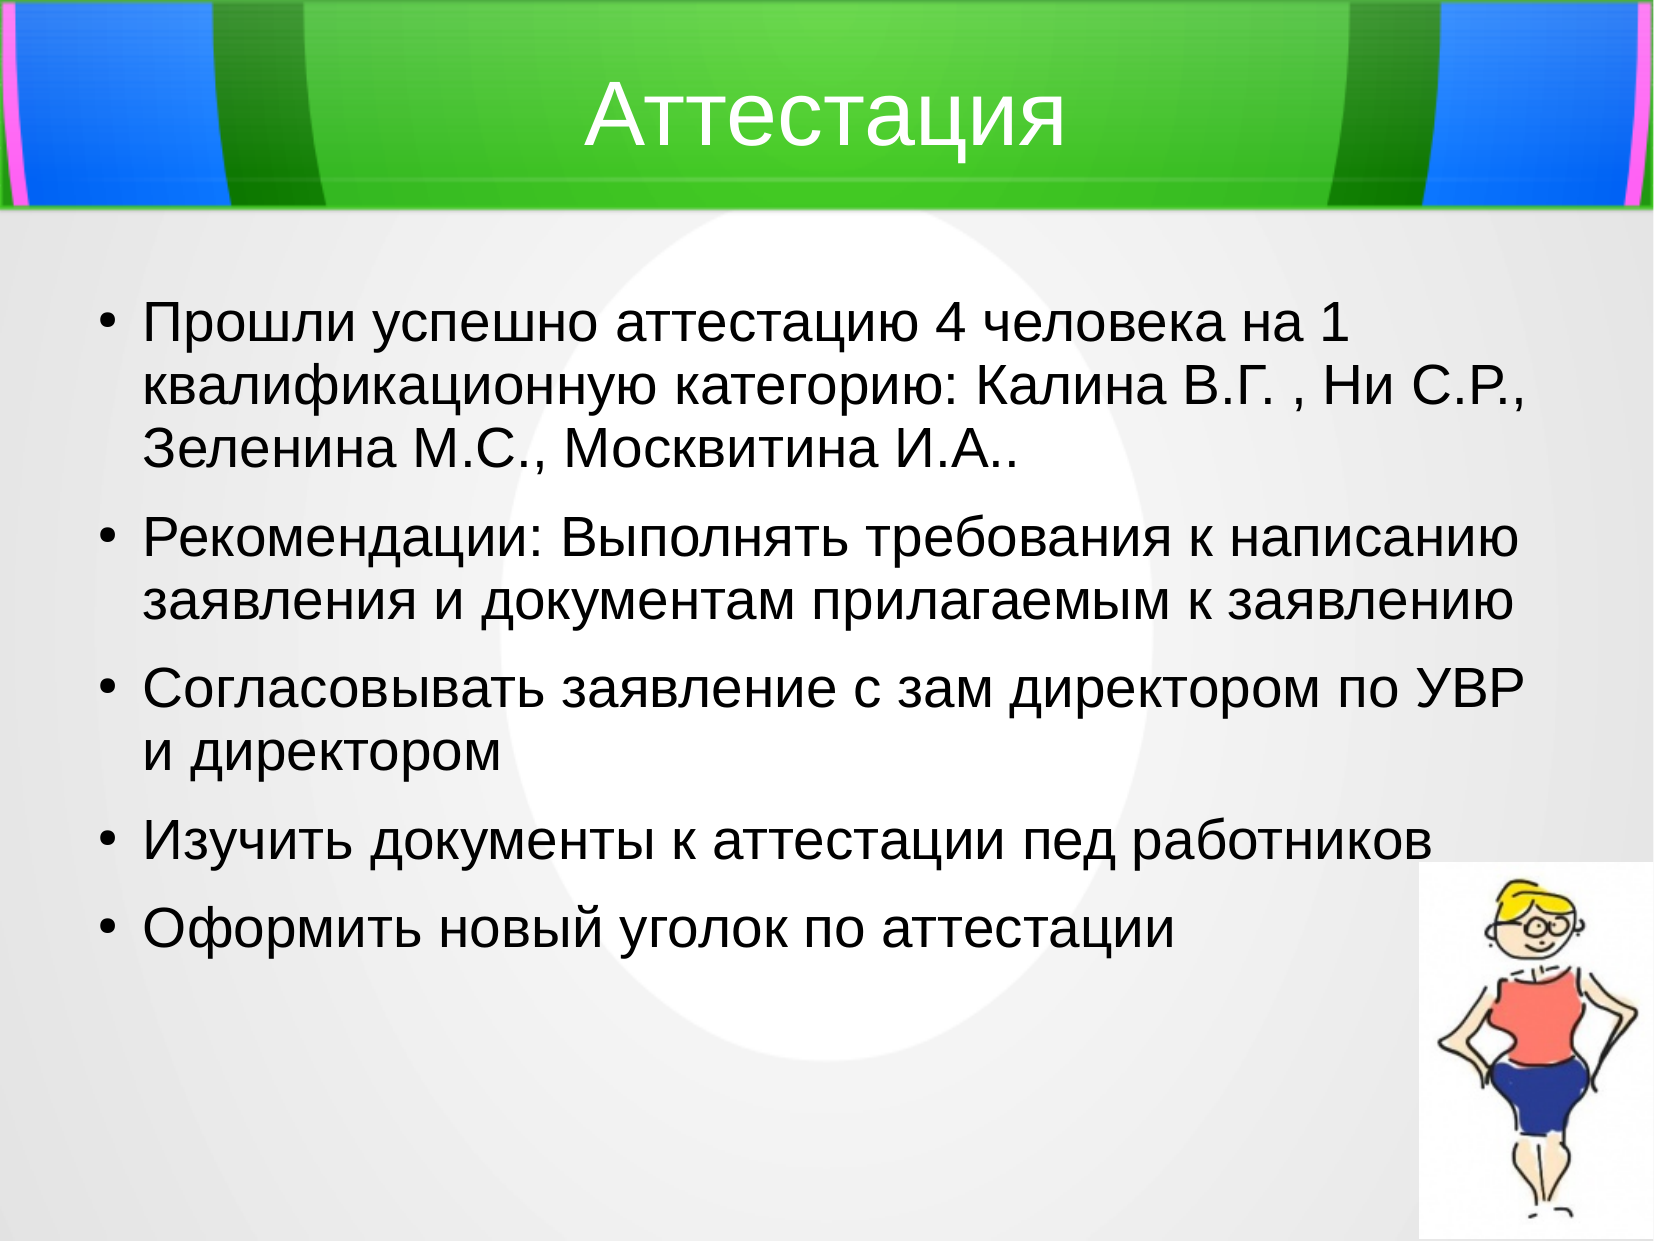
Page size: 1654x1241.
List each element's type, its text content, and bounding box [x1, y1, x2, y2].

list Прошли успешно аттестацию 4 человека на 1 квалификационную категорию: Калина В.Г. , Ни С.Р., Зеленина М.С., Москвитина И.А.. Рекомендации: Выполнять требования к написанию заявления и документам прилагаемым к заявлению Согласовывать заявление с зам директором по УВР и директором Изучить документы к аттестации пед работников Оформить новый уголок по аттестации [82, 290, 1538, 1010]
picture [0, 0, 1654, 1241]
title Аттестация [82, 49, 1571, 179]
